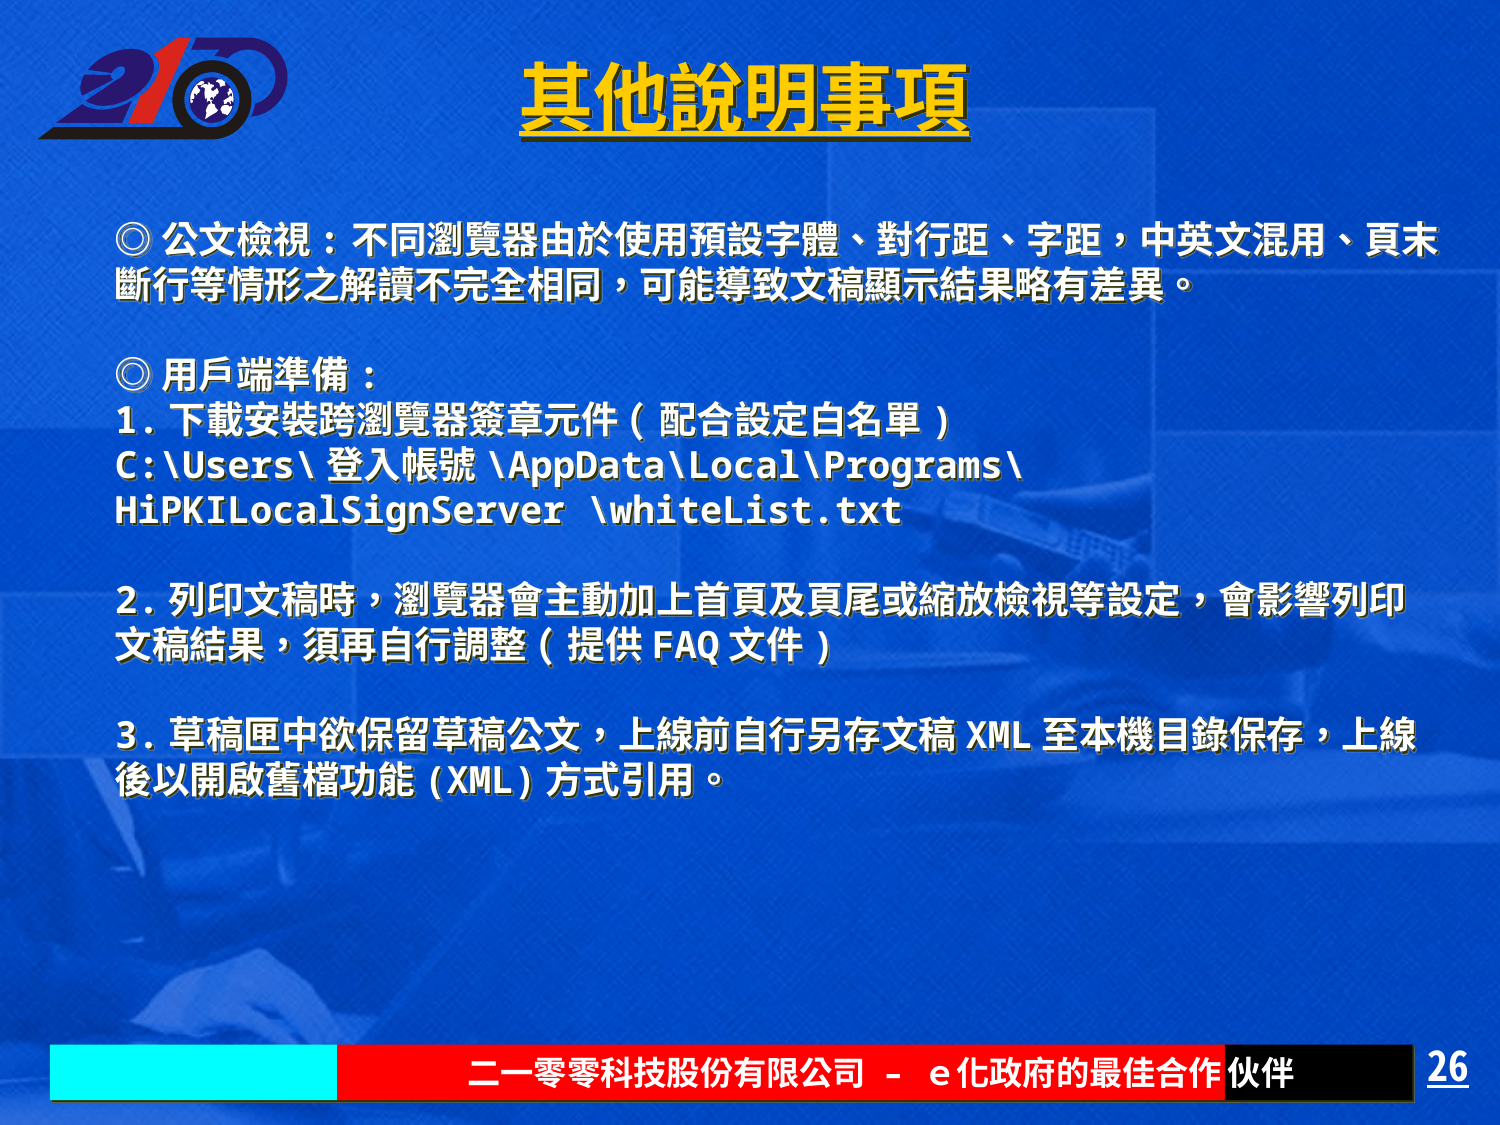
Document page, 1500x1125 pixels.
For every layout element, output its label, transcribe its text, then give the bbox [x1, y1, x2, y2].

text_box 其他說明事項 [504, 42, 984, 149]
text_box ◎公文檢視:不同瀏覽器由於使用預設字體、對行距、字距，中英文混用、頁末斷行等情形之解讀不完全相同，可能導致文稿顯示結果略有差異。 ◎用戶端準備: 1.下載安裝跨瀏覽器簽章元件(配合設定白名單) C:\Users\登入帳號\AppData\Local\Programs\HiPKILocalSignServer \whiteList.txt 2.列印文稿時，瀏覽器會主動加上首頁及頁尾或縮放檢視等設定，會影響列印文稿結果，須再自行調整(提供FAQ文件) 3.草稿匣中欲保留草稿公文，上線前自行另存文稿XML至本機目錄保存，上線後以開啟舊檔功能(XML)方式引用。 [100, 207, 1457, 809]
picture [0, 0, 1500, 1125]
